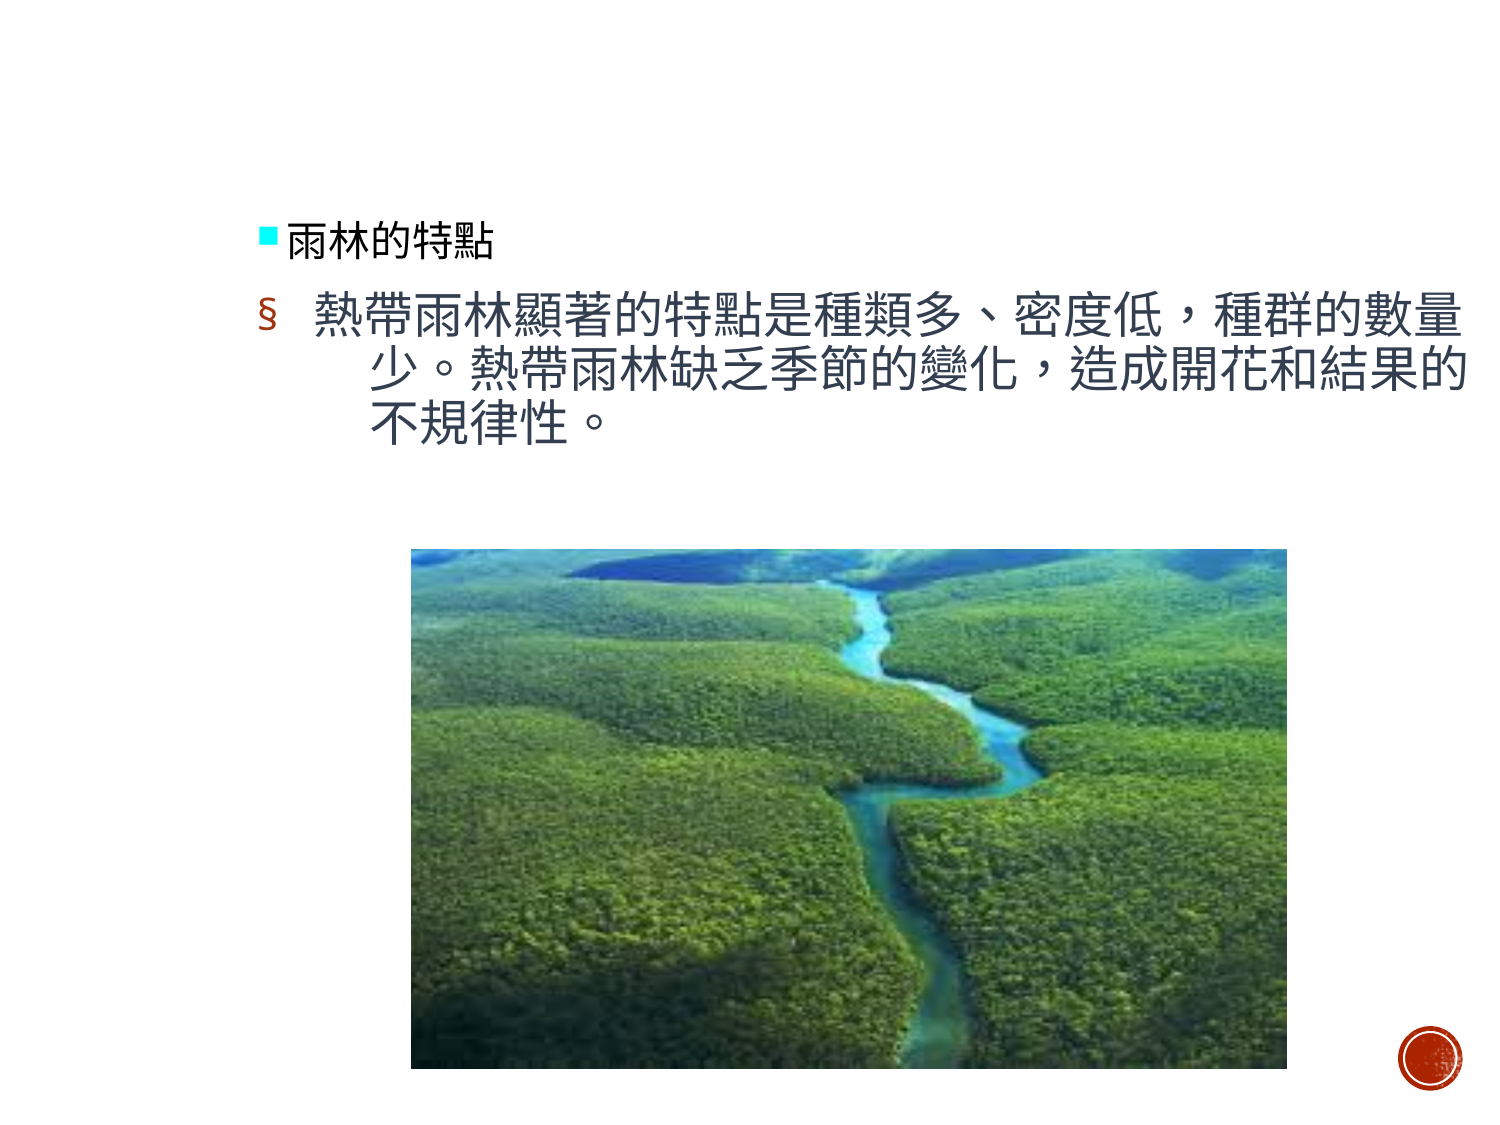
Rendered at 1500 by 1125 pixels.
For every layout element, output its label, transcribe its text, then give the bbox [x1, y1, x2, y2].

picture [411, 549, 1287, 1069]
list 雨林的特點 熱帶雨林顯著的特點是種類多、密度低，種群的數量少。熱帶雨林缺乏季節的變化，造成開花和結果的不規律性。 [241, 212, 1500, 888]
